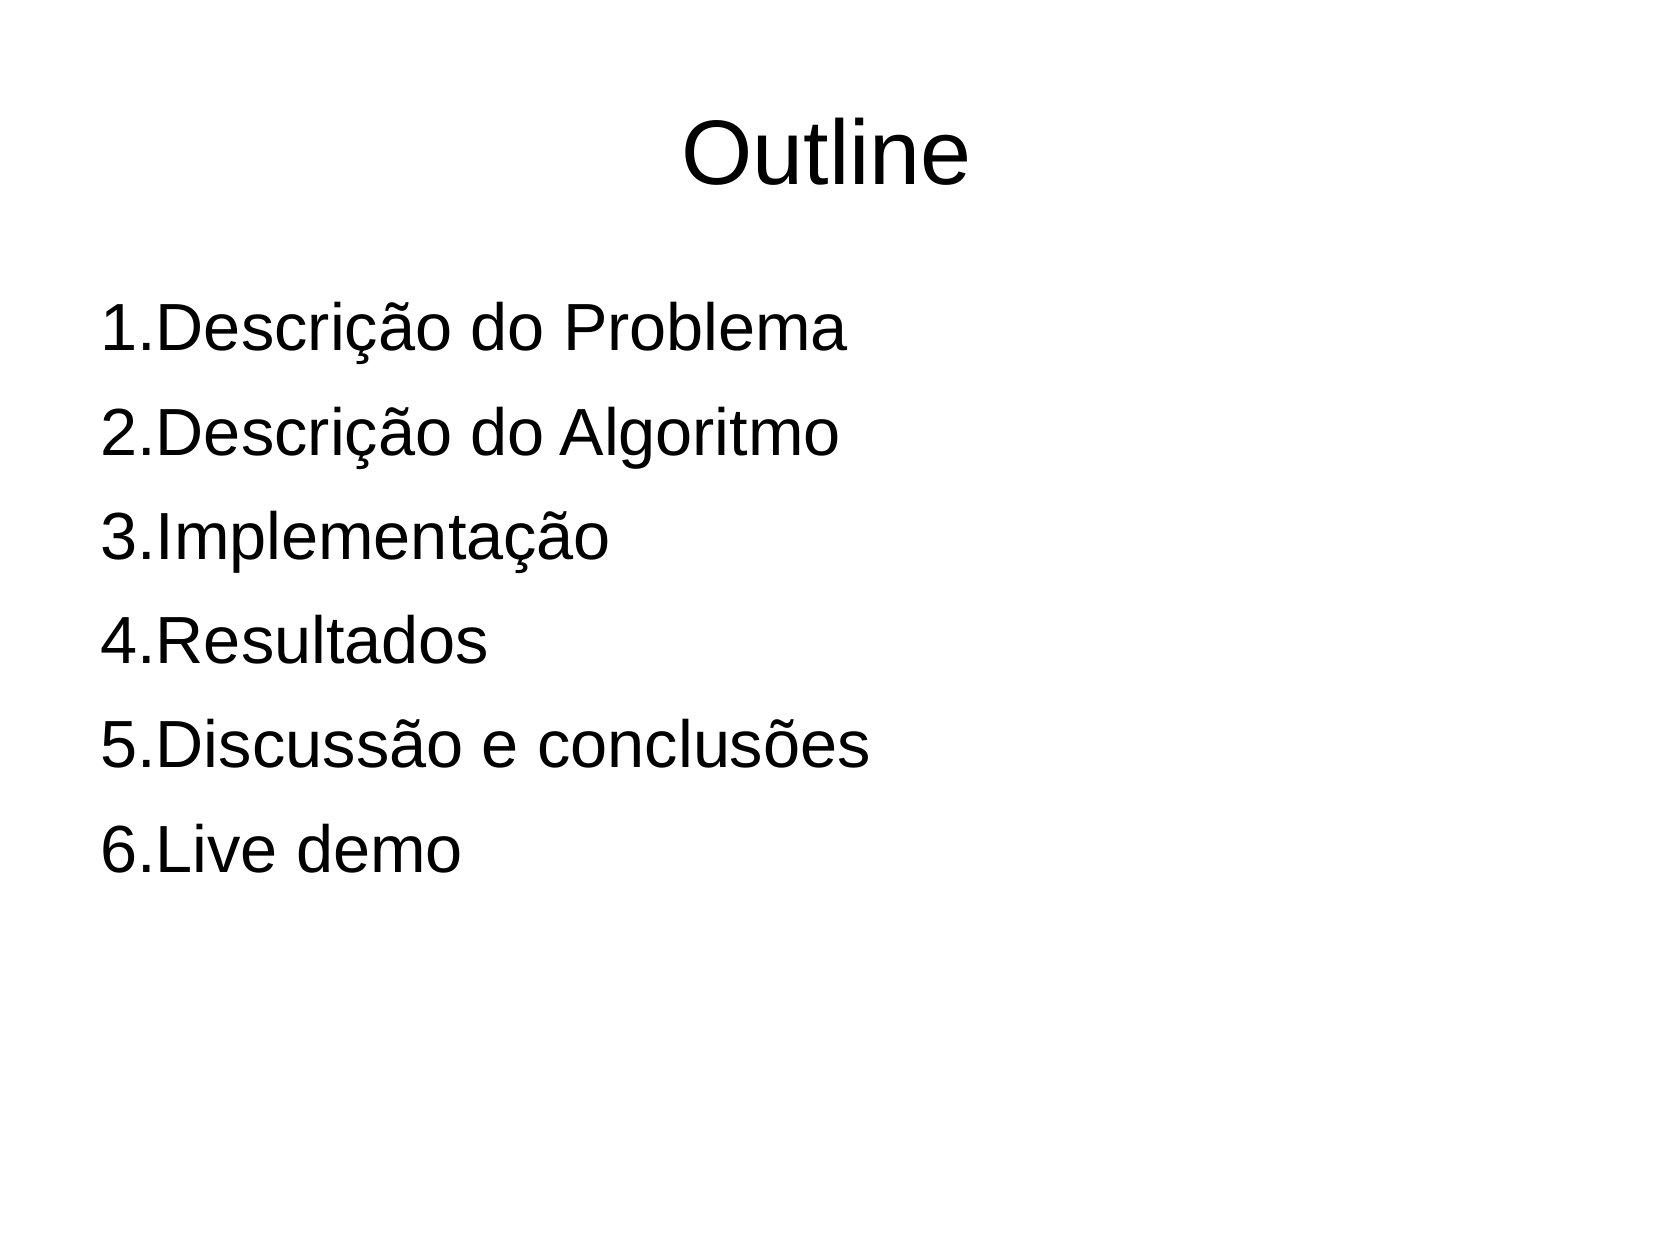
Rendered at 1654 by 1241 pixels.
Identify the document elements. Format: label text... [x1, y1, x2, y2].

list Descrição do Problema Descrição do Algoritmo Implementação Resultados Discussão e conclusões Live demo [82, 290, 1571, 1010]
title Outline [82, 49, 1571, 257]
